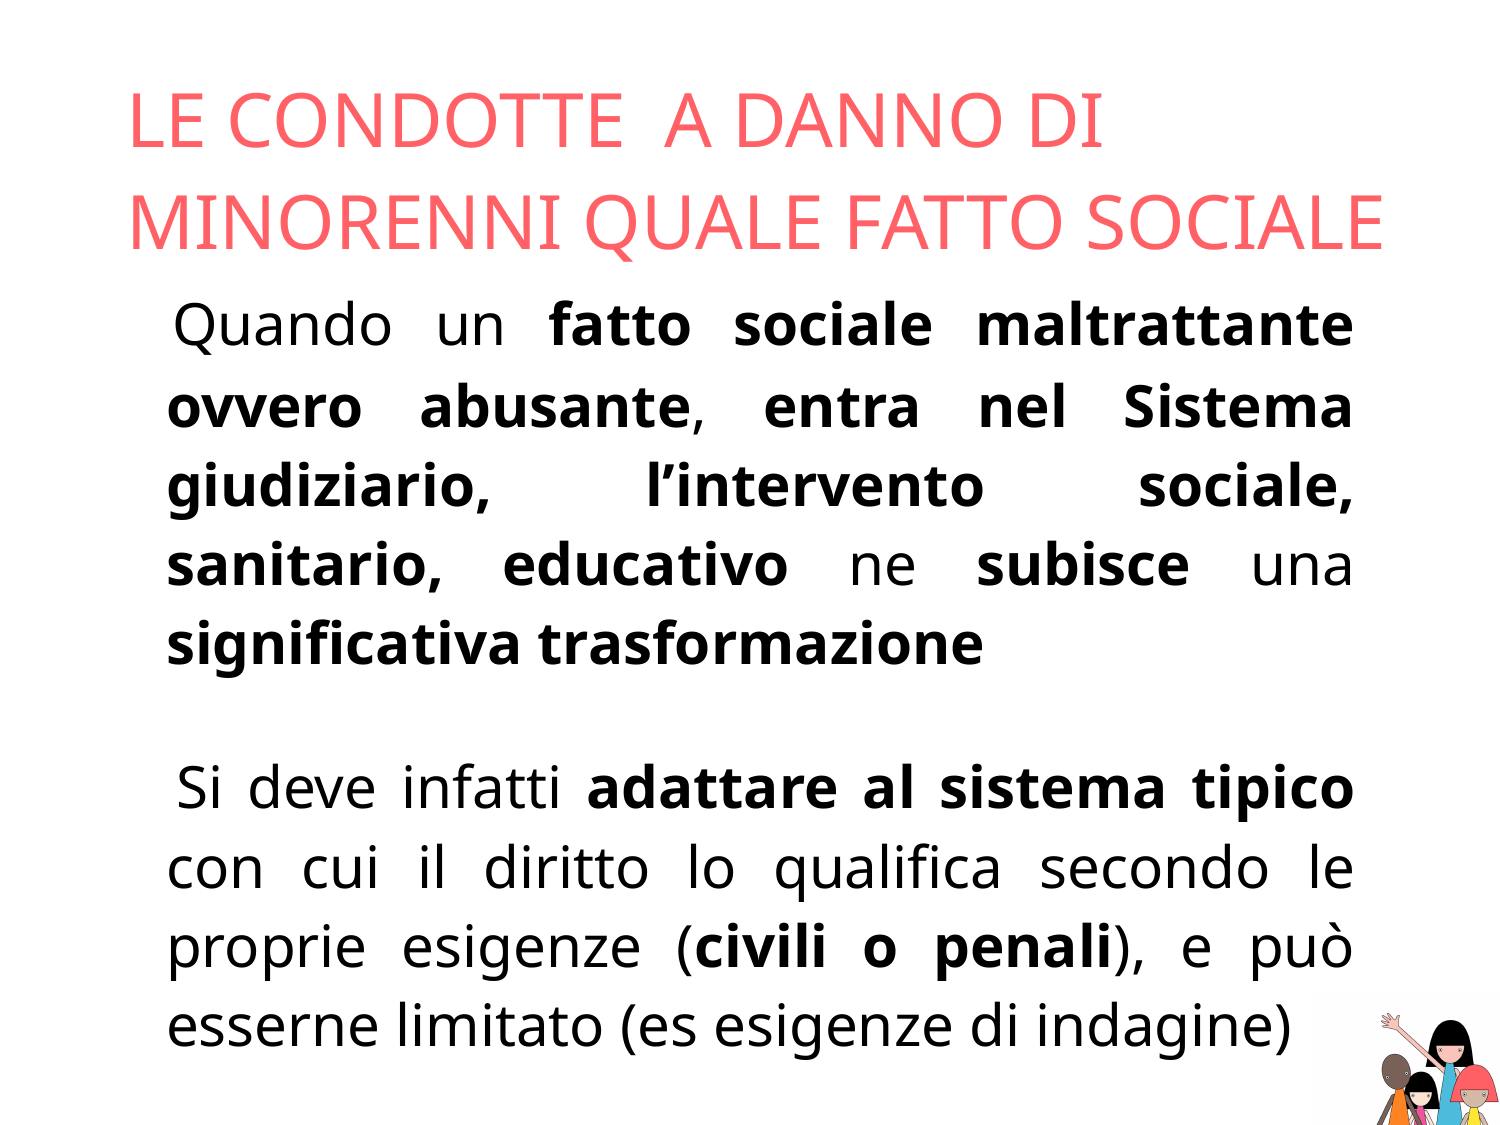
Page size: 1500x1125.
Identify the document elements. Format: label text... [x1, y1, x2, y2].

text_box Quando un fatto sociale maltrattante ovvero abusante, entra nel Sistema giudiziario, l’intervento sociale, sanitario, educativo ne subisce una significativa trasformazione Si deve infatti adattare al sistema tipico con cui il diritto lo qualifica secondo le proprie esigenze (civili o penali), e può esserne limitato (es esigenze di indagine) La valutazione e l’intervento professionale richiesti devono tenerne conto : [76, 266, 1370, 851]
text_box LE CONDOTTE A DANNO DI MINORENNI QUALE FATTO SOCIALE [111, 59, 1406, 278]
